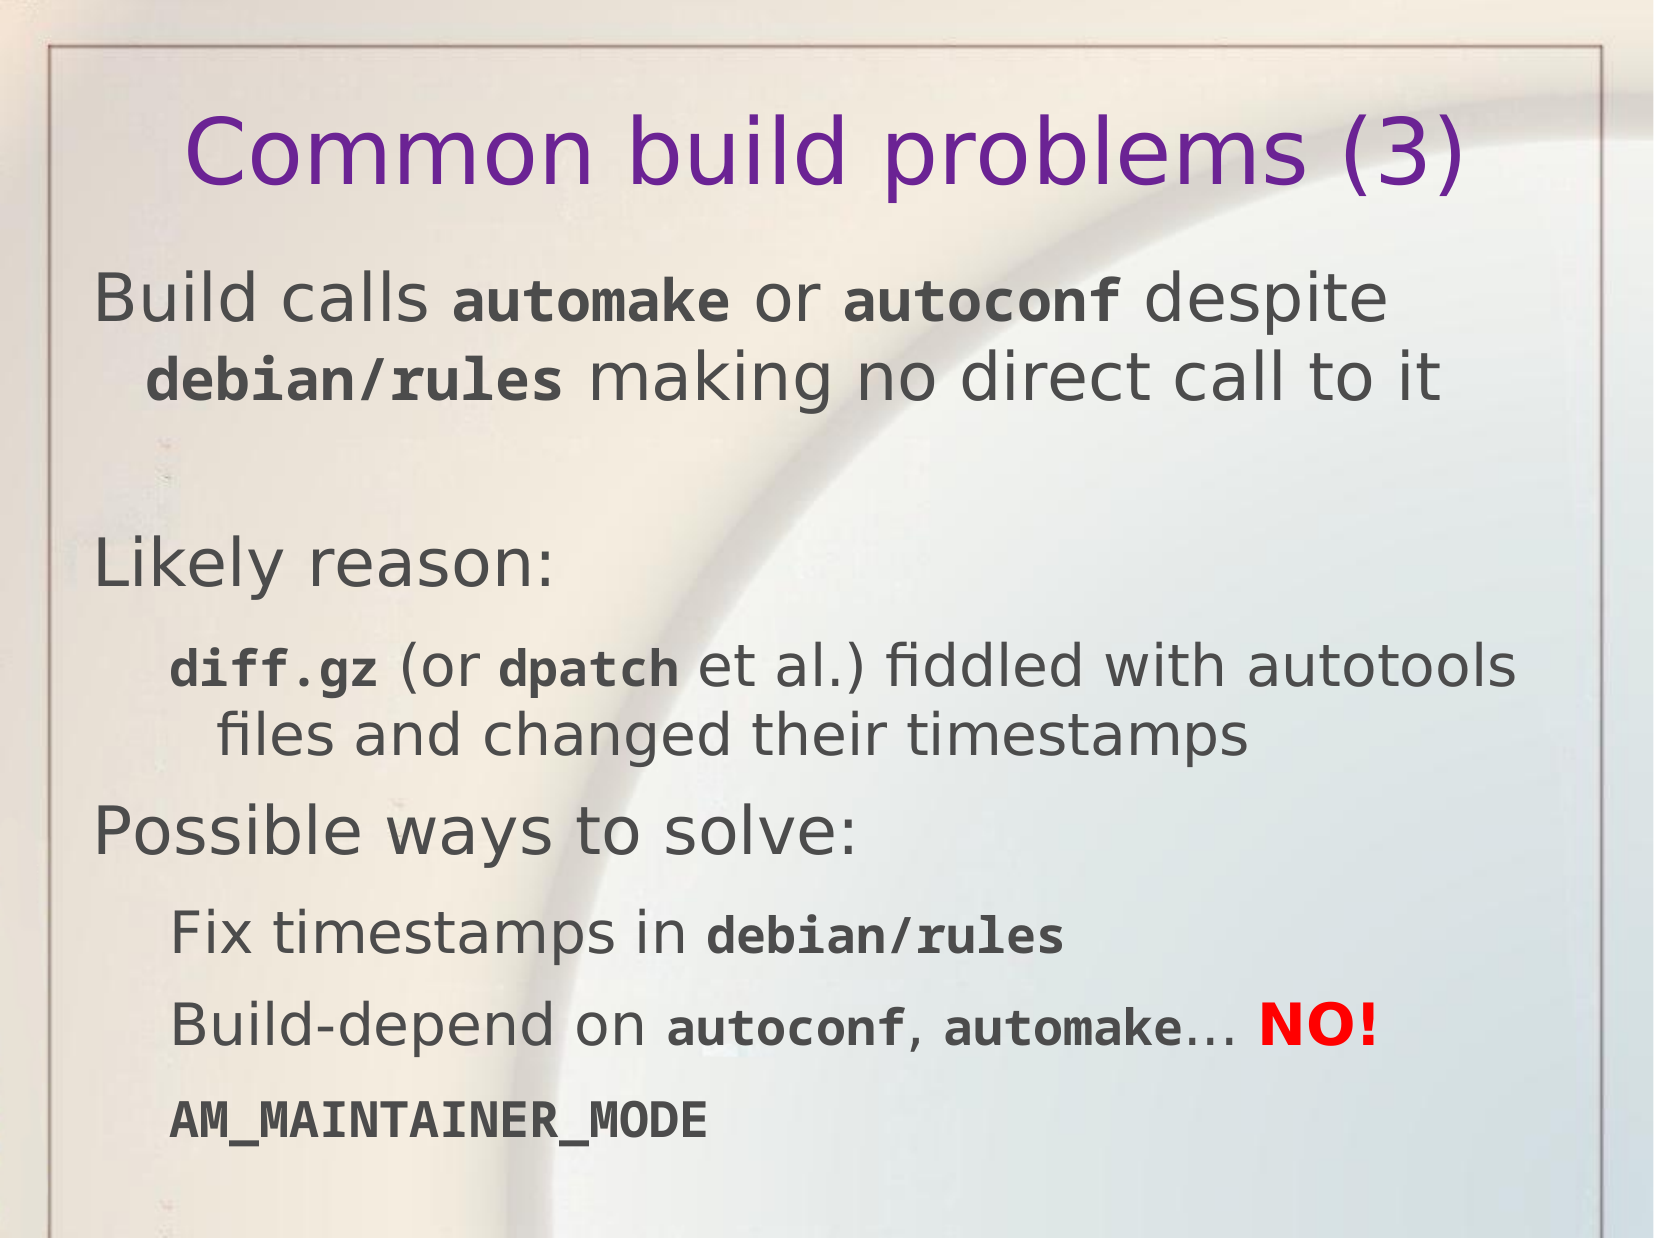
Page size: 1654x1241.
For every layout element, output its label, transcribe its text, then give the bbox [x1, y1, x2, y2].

picture [0, 0, 1654, 1238]
list Build calls automake or autoconf despite debian/rules making no direct call to it Likely reason: diff.gz (or dpatch et al.) fiddled with autotools files and changed their timestamps Possible ways to solve: Fix timestamps in debian/rules Build-depend on autoconf, automake... NO! AM_MAINTAINER_MODE [75, 259, 1564, 1201]
title Common build problems (3) [82, 49, 1571, 257]
